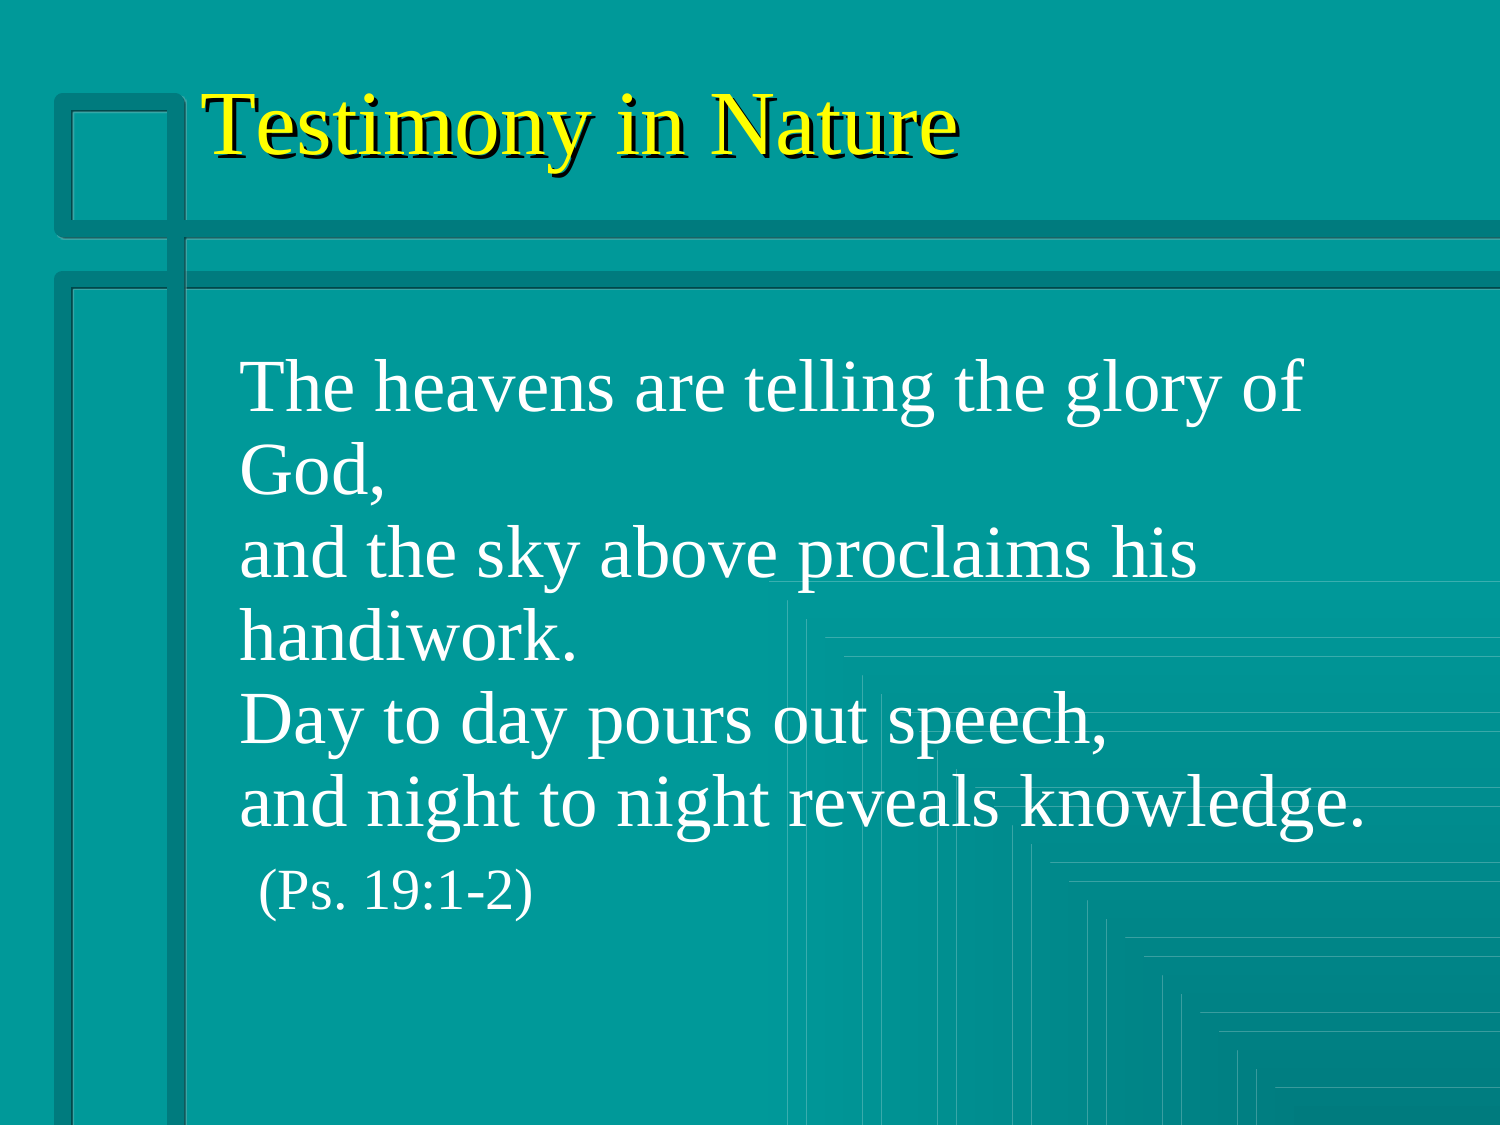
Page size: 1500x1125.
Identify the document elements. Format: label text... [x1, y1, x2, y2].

title Testimony in Nature [200, 34, 1476, 213]
text_box The heavens are telling the glory of God, and the sky above proclaims his handiwork. Day to day pours out speech, and night to night reveals knowledge. (Ps. 19:1-2) [225, 337, 1388, 934]
